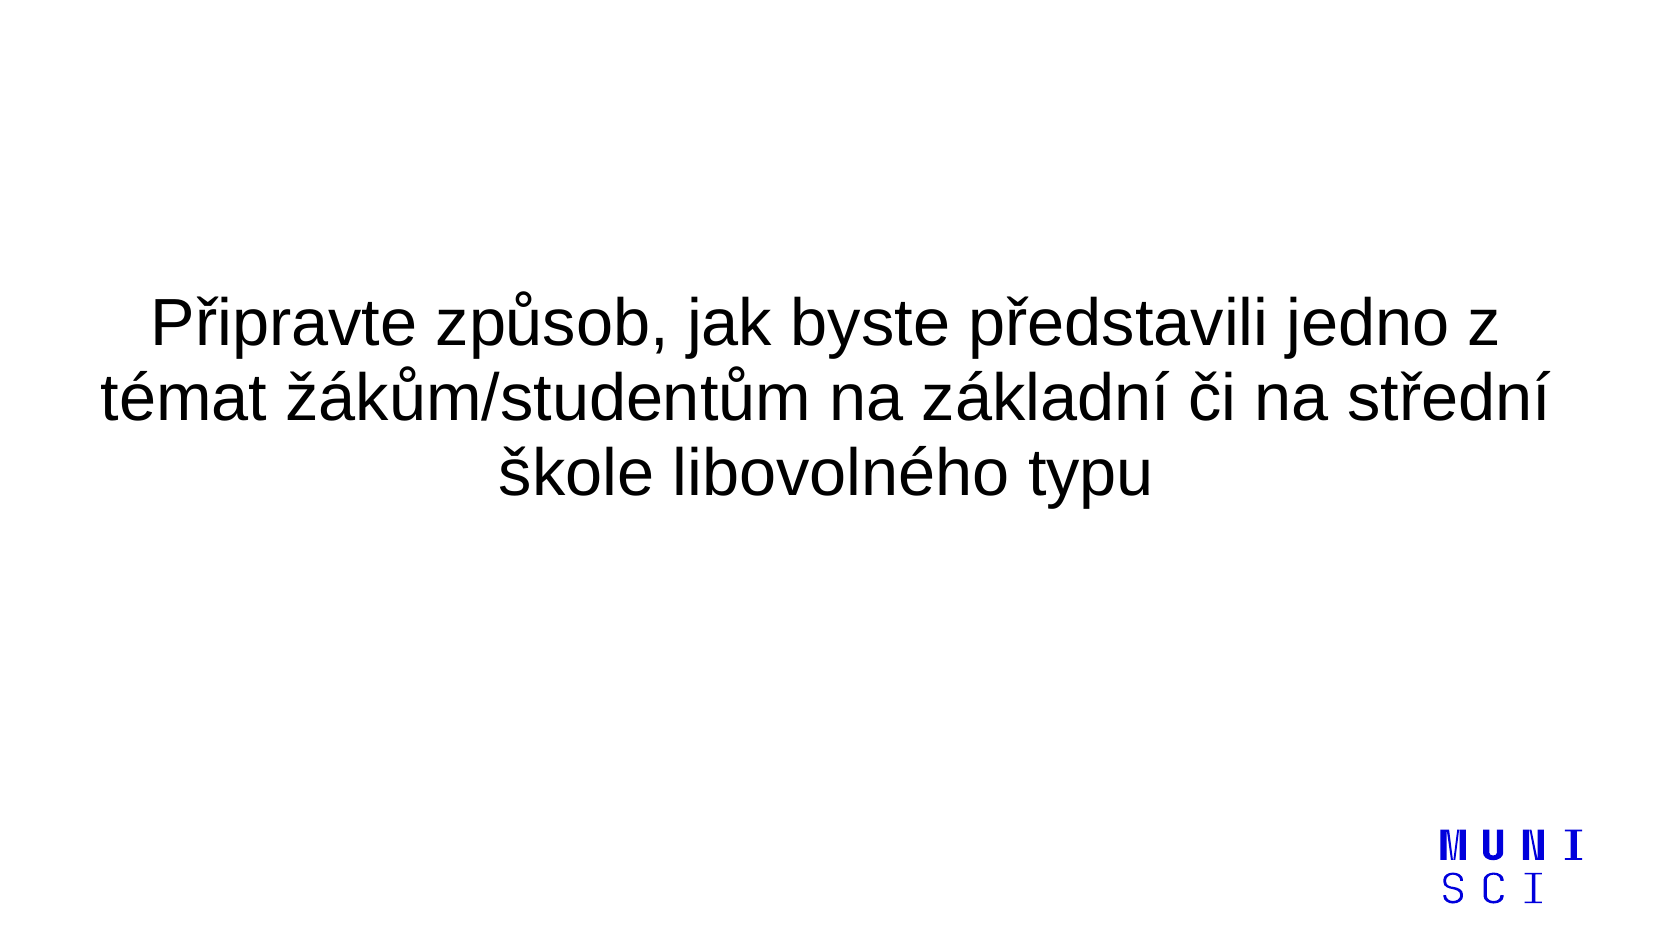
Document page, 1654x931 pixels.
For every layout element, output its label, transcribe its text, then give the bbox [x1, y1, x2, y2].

subtitle Připravte způsob, jak byste představili jedno z témat žákům/studentům na základní či na střední škole libovolného typu [82, 37, 1571, 758]
